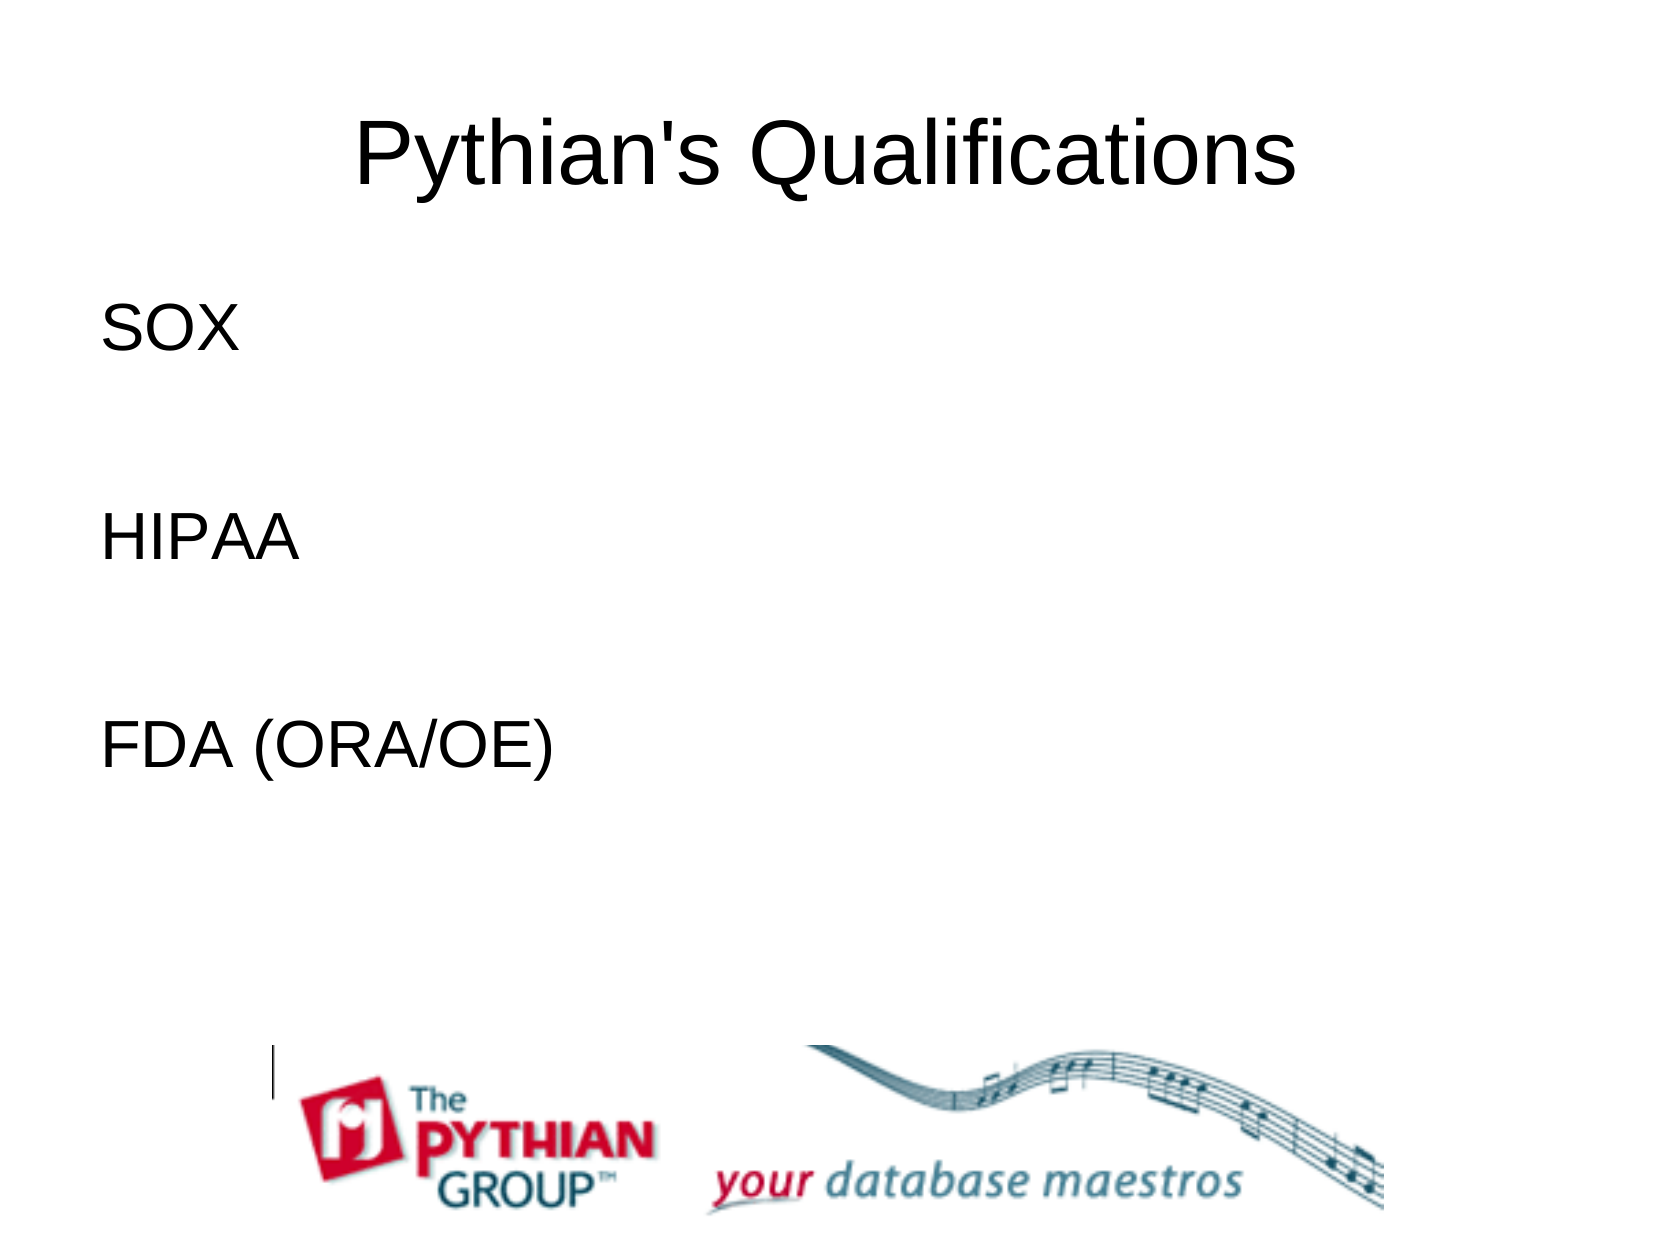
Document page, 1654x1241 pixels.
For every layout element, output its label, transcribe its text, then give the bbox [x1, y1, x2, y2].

picture [272, 1094, 1384, 1241]
title Pythian's Qualifications [82, 49, 1571, 257]
list SOX HIPAA FDA (ORA/OE) [82, 290, 1571, 1094]
